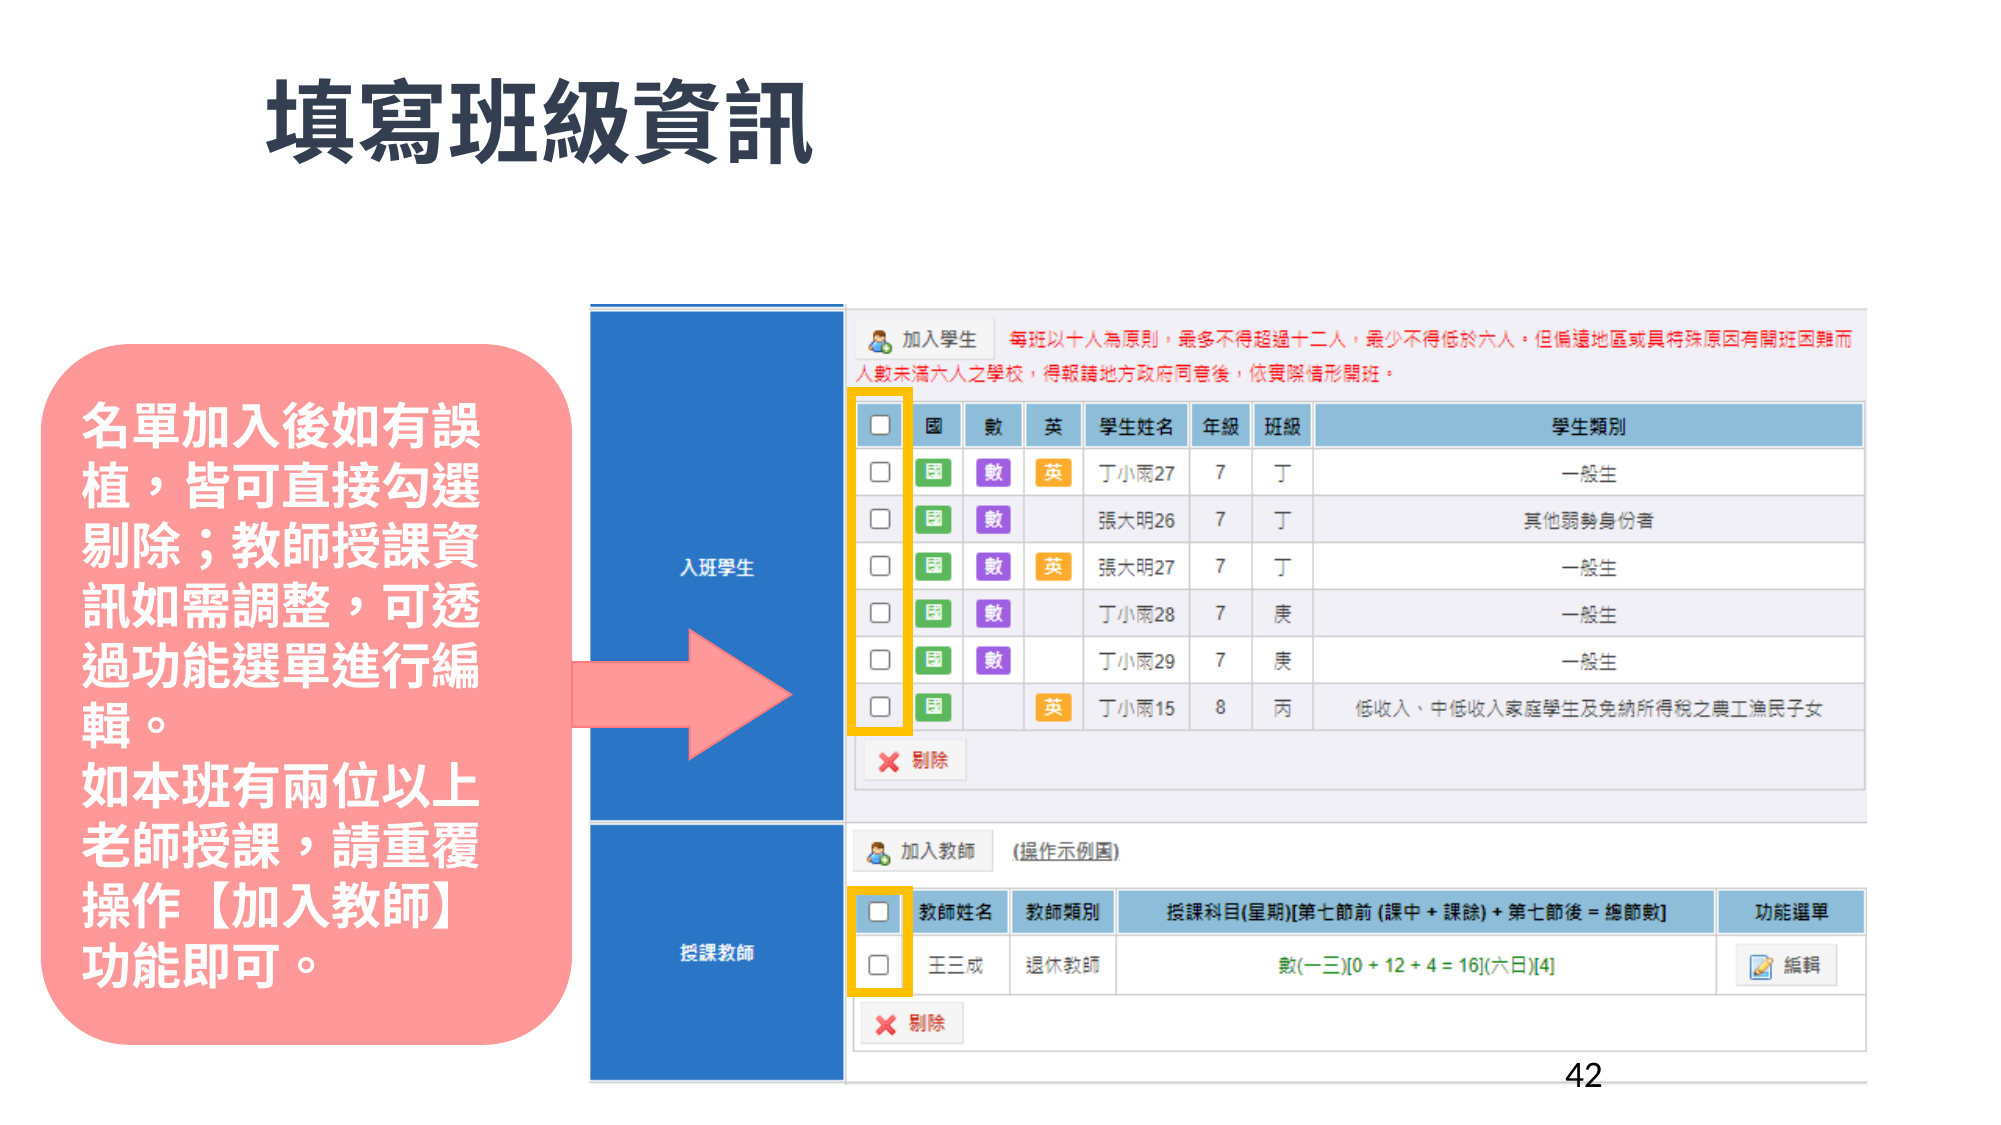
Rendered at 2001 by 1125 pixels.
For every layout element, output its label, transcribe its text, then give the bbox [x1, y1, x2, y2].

text_box [571, 629, 792, 760]
picture [589, 304, 1868, 1085]
text_box [1550, 1042, 2000, 1103]
text_box 填寫班級資訊 [250, 58, 831, 183]
text_box 名單加入後如有誤植，皆可直接勾選剔除；教師授課資訊如需調整，可透過功能選單進行編輯。 如本班有兩位以上老師授課，請重覆操作【加入教師】功能即可。 [40, 344, 573, 1045]
